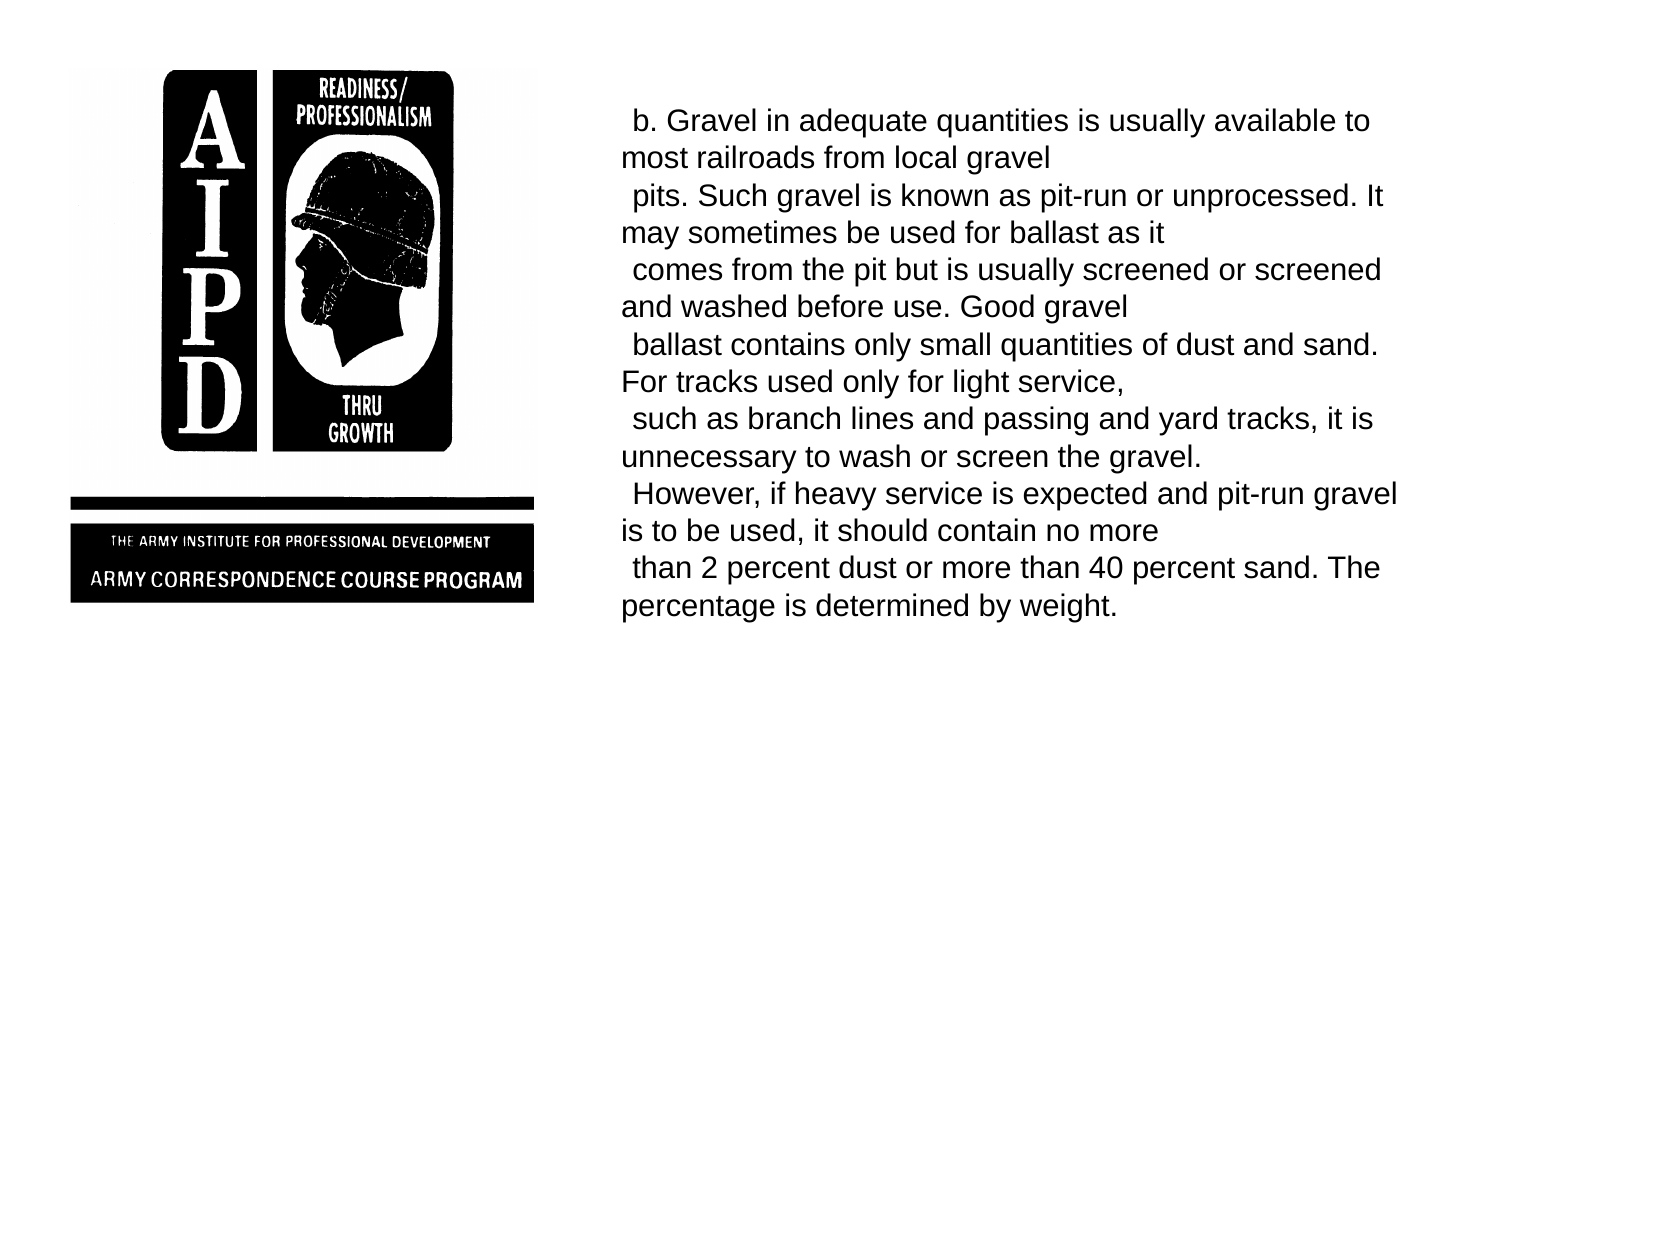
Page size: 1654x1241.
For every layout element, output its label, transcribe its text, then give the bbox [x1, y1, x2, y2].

picture [68, 68, 538, 607]
text_box b. Gravel in adequate quantities is usually available to most railroads from local gravel pits. Such gravel is known as pit-run or unprocessed. It may sometimes be used for ballast as it comes from the pit but is usually screened or screened and washed before use. Good gravel ballast contains only small quantities of dust and sand. For tracks used only for light service, such as branch lines and passing and yard tracks, it is unnecessary to wash or screen the gravel. However, if heavy service is expected and pit-run gravel is to be used, it should contain no more than 2 percent dust or more than 40 percent sand. The percentage is determined by weight. [606, 92, 1434, 631]
